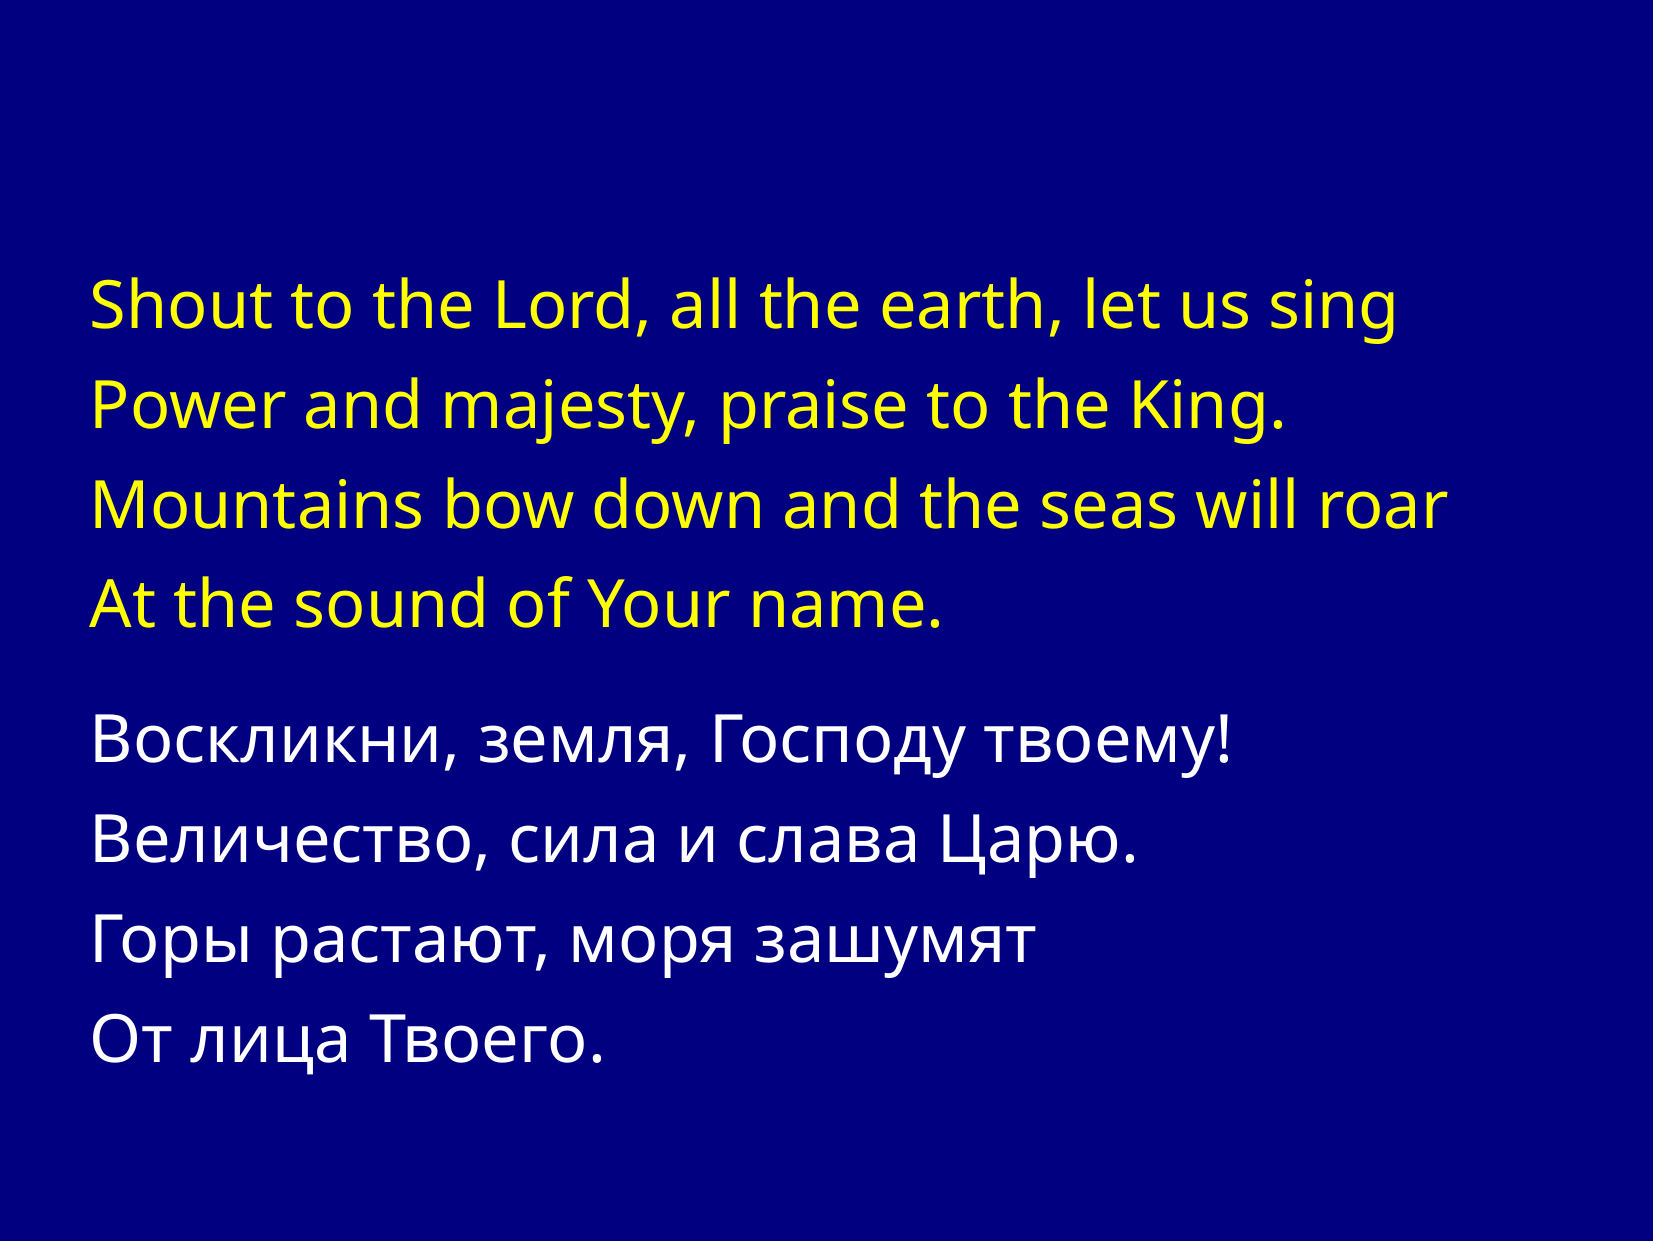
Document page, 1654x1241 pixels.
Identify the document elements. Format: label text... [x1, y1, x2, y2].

text_box Shout to the Lord, all the earth, let us sing Power and majesty, praise to the King. Mountains bow down and the seas will roar At the sound of Your name. [75, 150, 1613, 638]
text_box Воскликни, земля, Господу твоему! Величество, сила и слава Царю. Горы растают, моря зашумят От лица Твоего. [75, 675, 1576, 1163]
